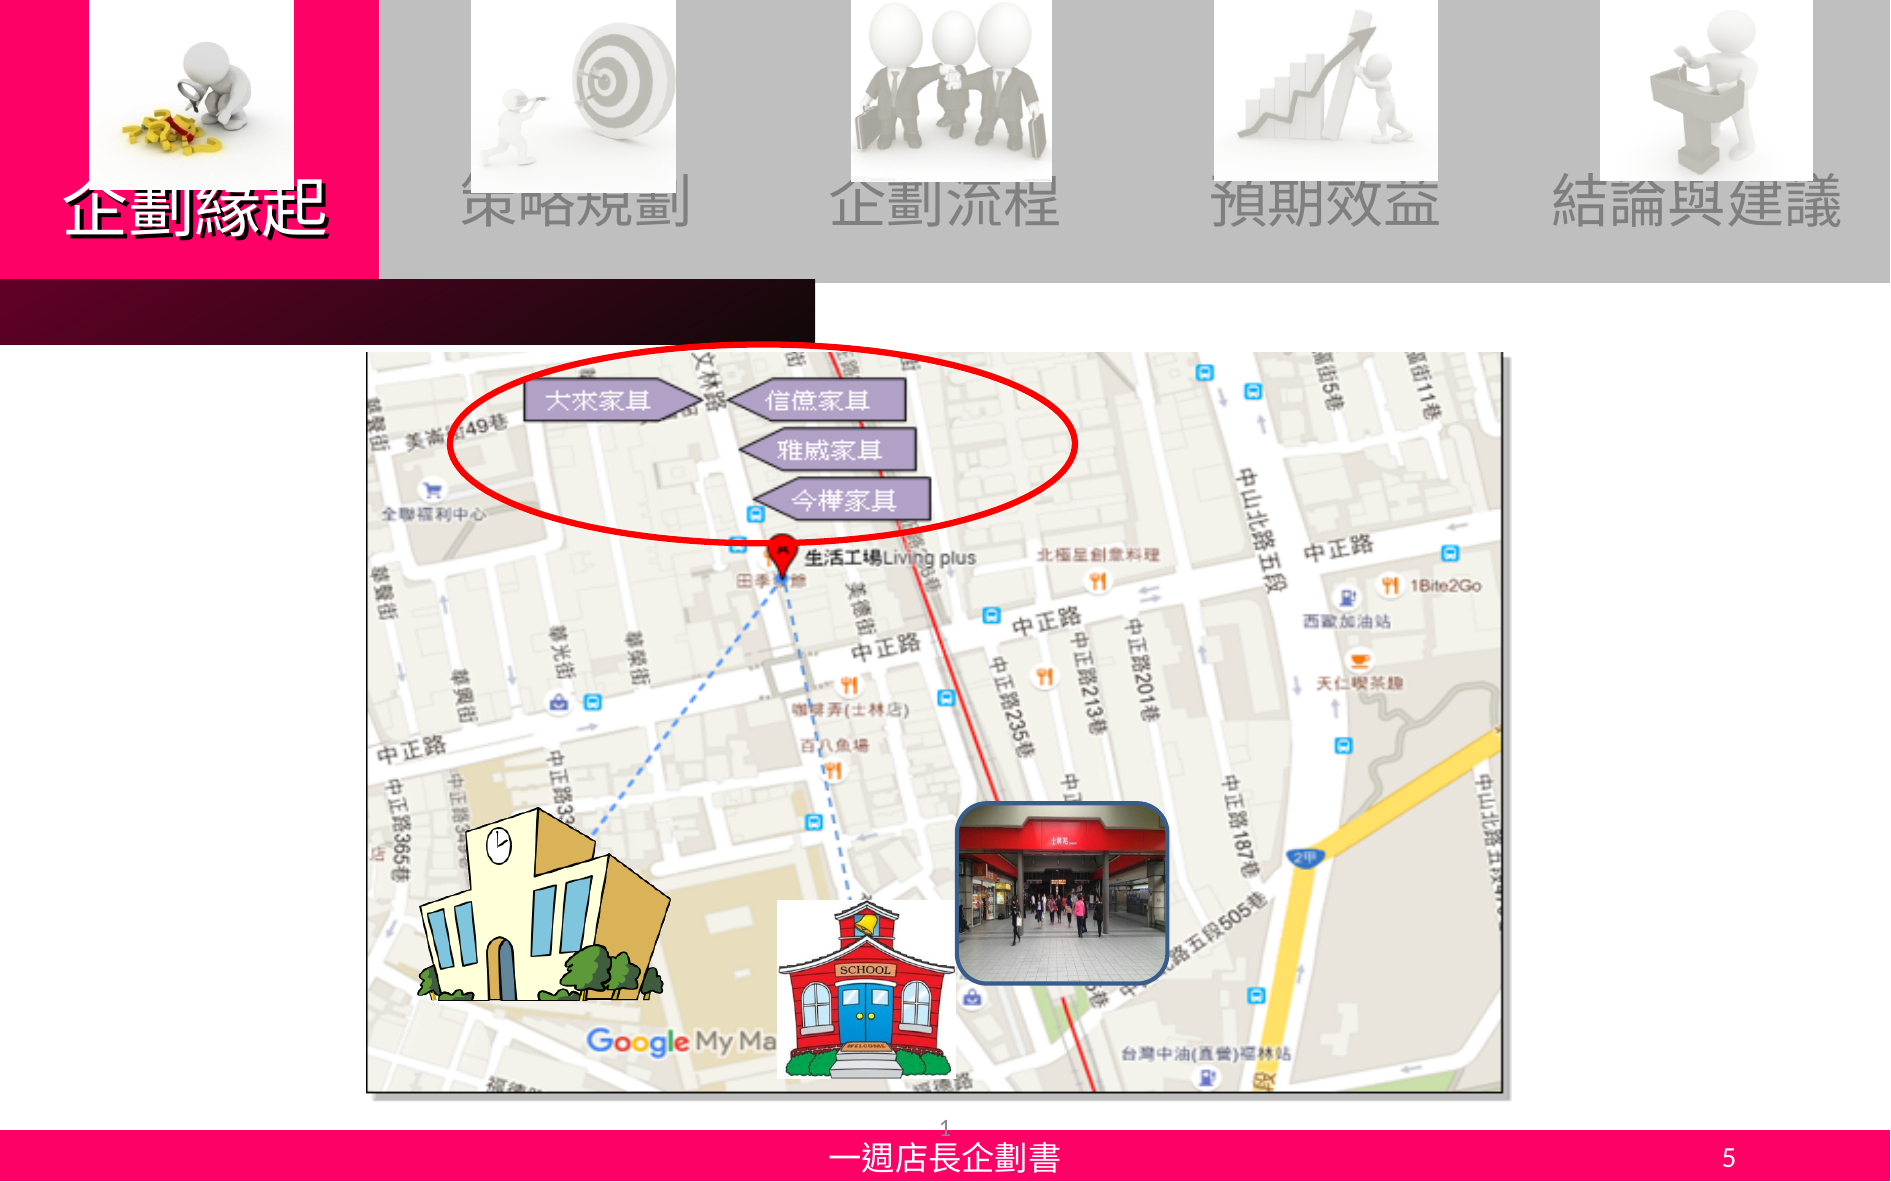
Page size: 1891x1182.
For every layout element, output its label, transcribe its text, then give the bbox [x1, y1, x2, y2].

picture [366, 352, 1514, 1105]
text_box [0, 280, 815, 345]
text_box [380, 0, 1890, 283]
text_box 結論與建議 [1523, 157, 1871, 243]
text_box 一週店長企劃書 [0, 1130, 1706, 1181]
text_box 企劃緣起 [42, 157, 348, 253]
picture [1214, 0, 1438, 181]
picture [454, 352, 1071, 540]
picture [851, 0, 1052, 182]
text_box 預期效益 [1179, 157, 1473, 243]
text_box 商圈環境/客層分析/企劃動機/企劃目的 [0, 279, 830, 343]
text_box 企劃流程 [781, 157, 1110, 243]
picture [89, 0, 294, 190]
text_box 1 [645, 1094, 1245, 1158]
text_box [0, 0, 379, 279]
text_box 策略規劃 [417, 157, 735, 243]
text_box [956, 803, 1168, 984]
text_box 5 [1706, 1130, 1891, 1182]
picture [471, 0, 676, 193]
picture [1600, 0, 1813, 181]
